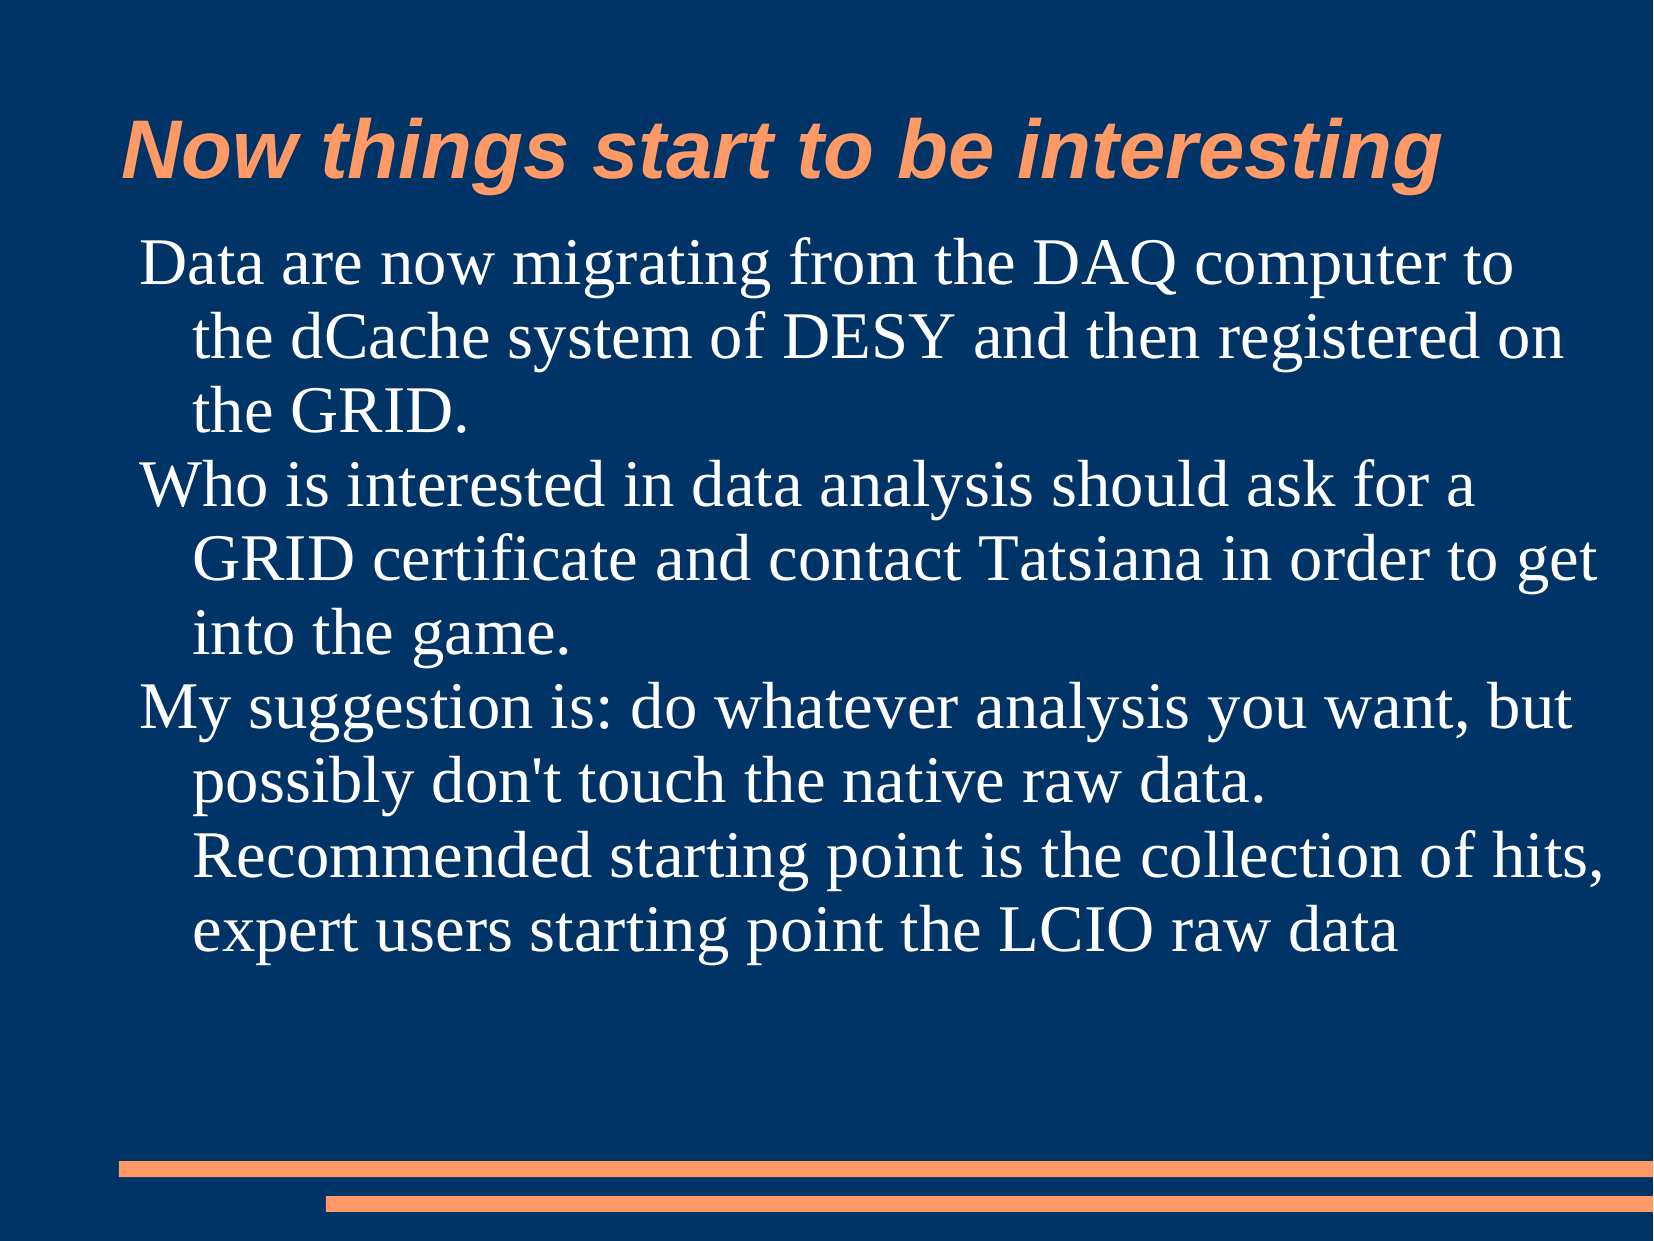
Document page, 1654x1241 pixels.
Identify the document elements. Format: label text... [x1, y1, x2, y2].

list Data are now migrating from the DAQ computer to the dCache system of DESY and then registered on the GRID. Who is interested in data analysis should ask for a GRID certificate and contact Tatsiana in order to get into the game. My suggestion is: do whatever analysis you want, but possibly don't touch the native raw data. Recommended starting point is the collection of hits, expert users starting point the LCIO raw data [121, 225, 1613, 1028]
title Now things start to be interesting [121, 46, 1534, 225]
